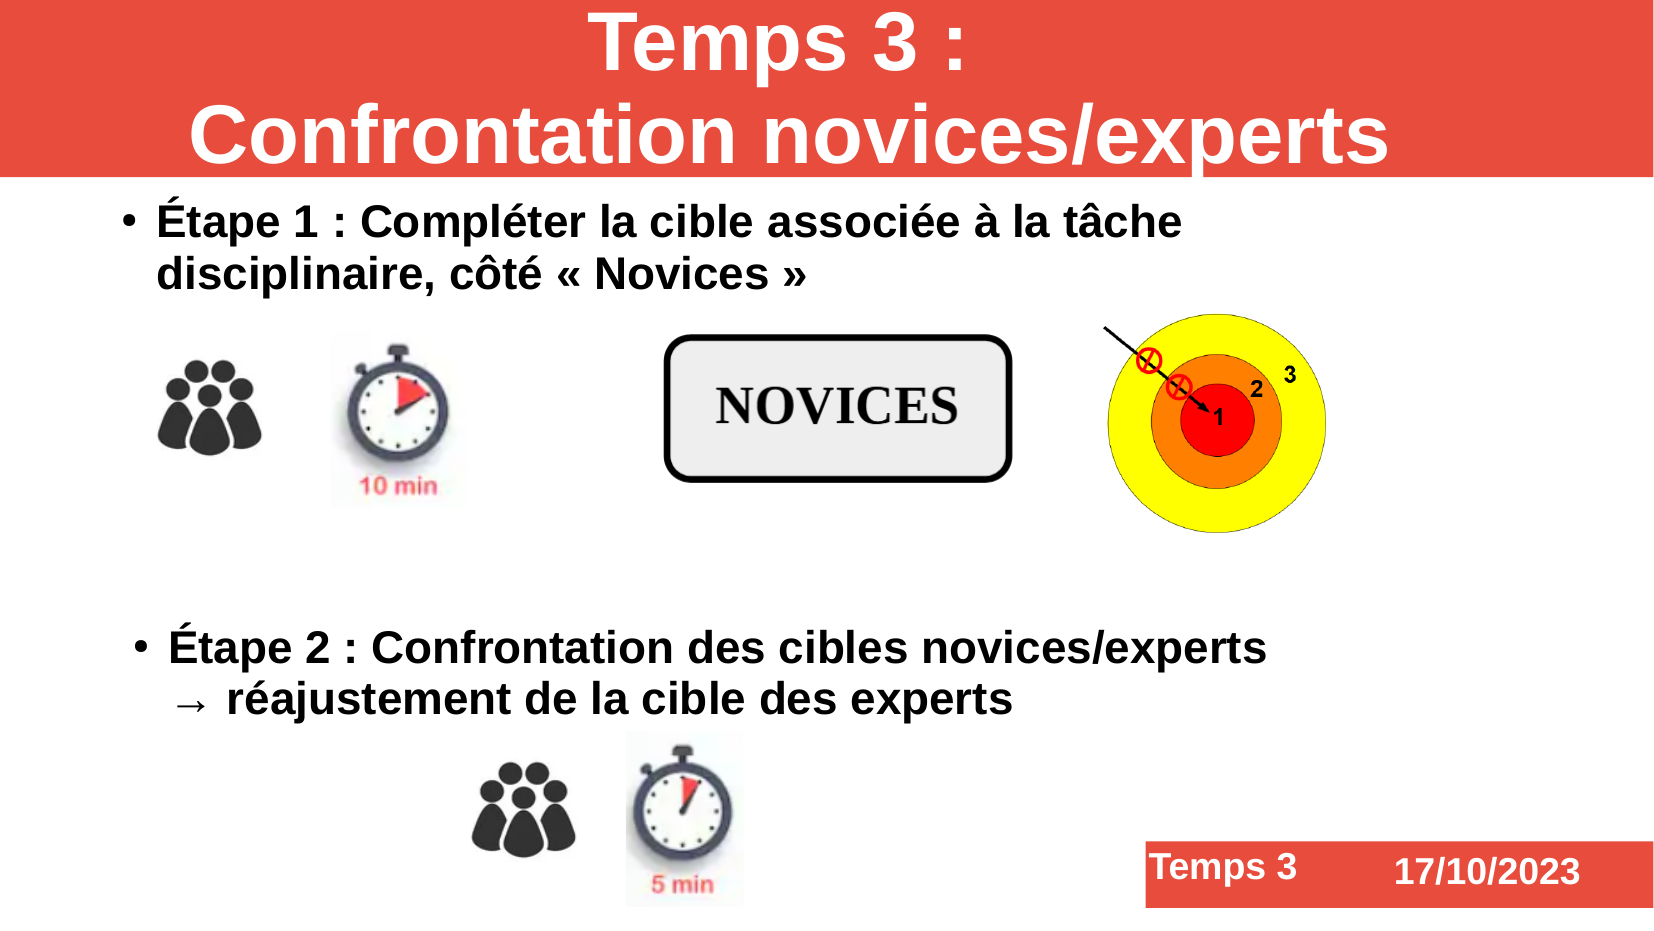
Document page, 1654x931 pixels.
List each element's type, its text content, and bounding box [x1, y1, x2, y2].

text_box Temps 3 [1133, 838, 1335, 931]
picture [460, 755, 585, 863]
picture [330, 330, 468, 508]
picture [655, 327, 1028, 497]
picture [625, 731, 745, 907]
text_box Étape 2 : Confrontation des cibles novices/experts → réajustement de la cible des experts [118, 614, 1453, 732]
picture [147, 354, 272, 461]
picture [1089, 283, 1335, 546]
title Temps 3 : Confrontation novices/experts [188, 70, 1418, 182]
text_box Étape 1 : Compléter la cible associée à la tâche disciplinaire, côté « Novices » [106, 188, 1441, 307]
